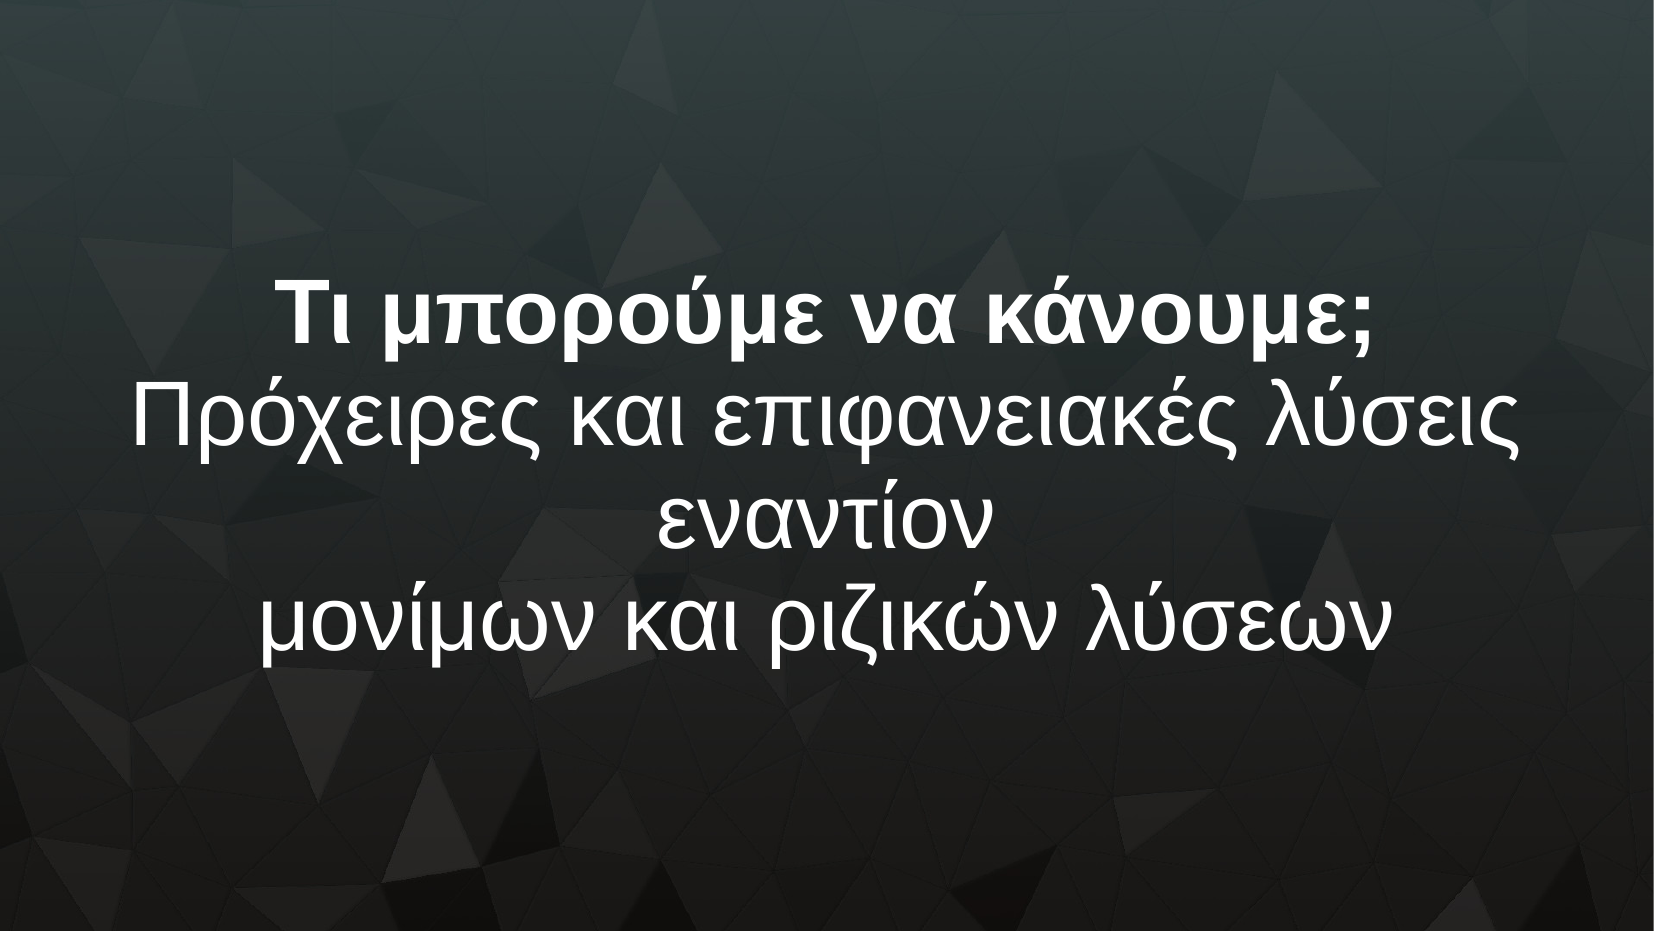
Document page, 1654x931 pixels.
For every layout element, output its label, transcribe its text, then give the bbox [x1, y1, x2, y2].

picture [0, 0, 1654, 931]
title Τι μπορούμε να κάνουμε; Πρόχειρες και επιφανειακές λύσεις εναντίον μονίμων και ριζικών λύσεων [82, 260, 1571, 671]
